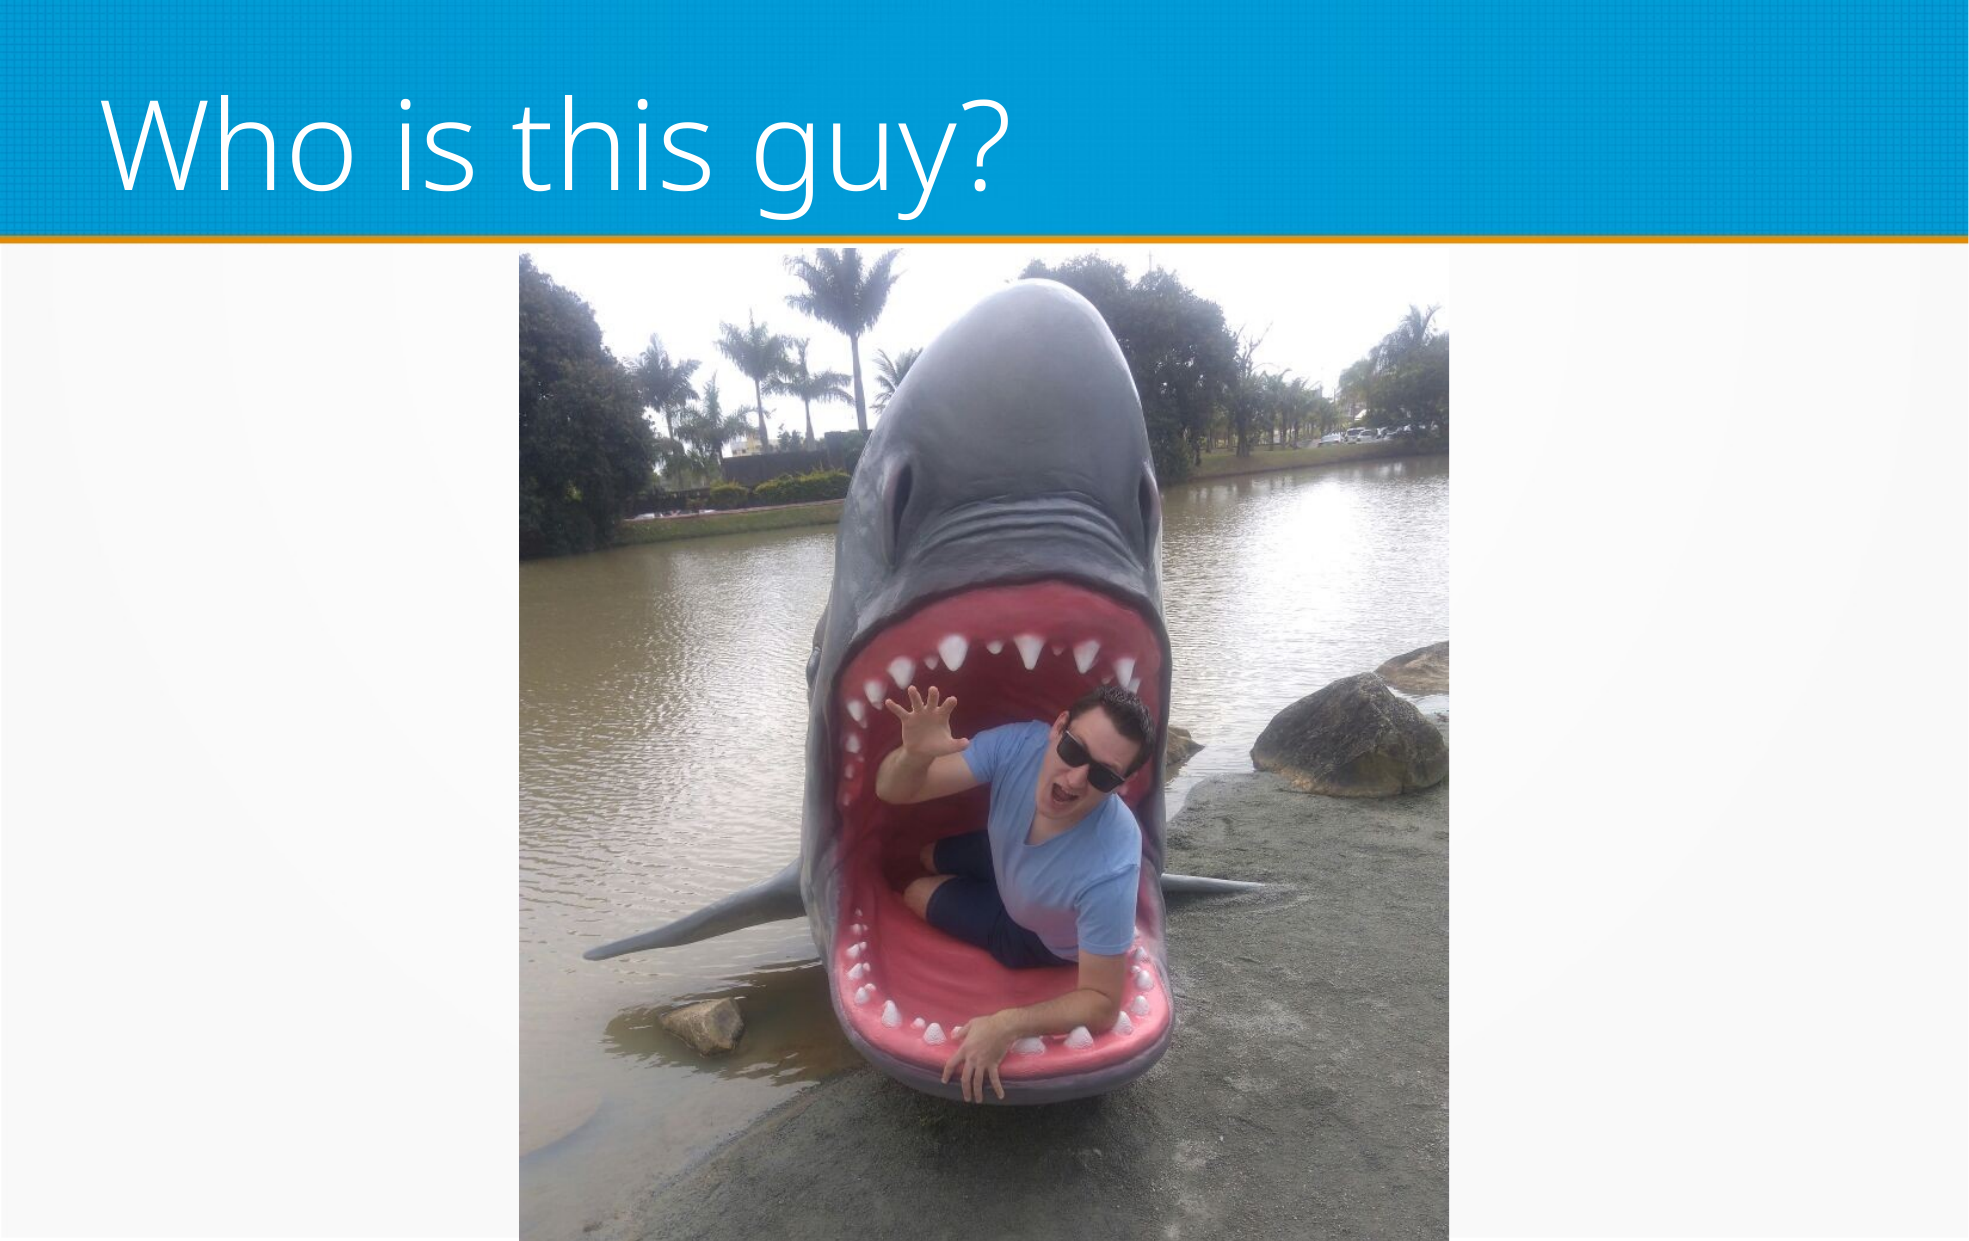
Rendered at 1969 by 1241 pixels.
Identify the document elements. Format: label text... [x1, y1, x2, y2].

picture [0, 233, 1969, 1241]
title Who is this guy? [98, 19, 1870, 227]
